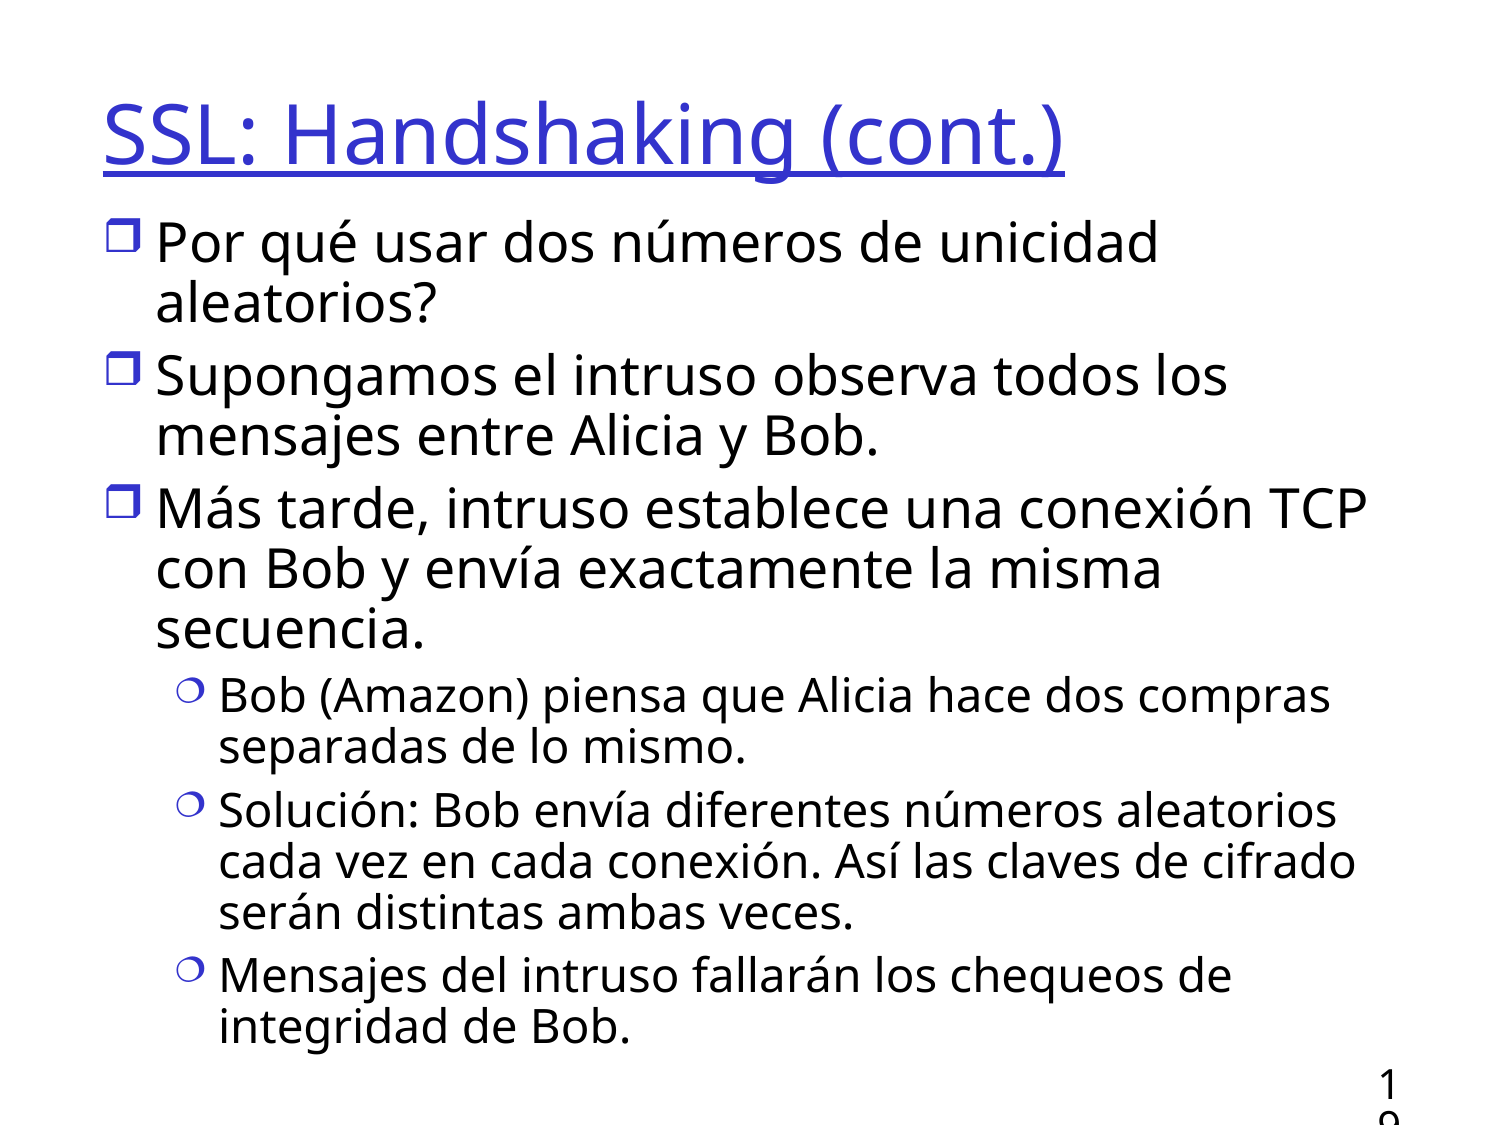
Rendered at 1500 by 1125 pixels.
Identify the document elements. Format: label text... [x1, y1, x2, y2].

title SSL: Handshaking (cont.) [87, 37, 1363, 207]
list Por qué usar dos números de unicidad aleatorios? Supongamos el intruso observa todos los mensajes entre Alicia y Bob. Más tarde, intruso establece una conexión TCP con Bob y envía exactamente la misma secuencia. Bob (Amazon) piensa que Alicia hace dos compras separadas de lo mismo. Solución: Bob envía diferentes números aleatorios cada vez en cada conexión. Así las claves de cifrado serán distintas ambas veces. Mensajes del intruso fallarán los chequeos de integridad de Bob. [87, 207, 1421, 1071]
